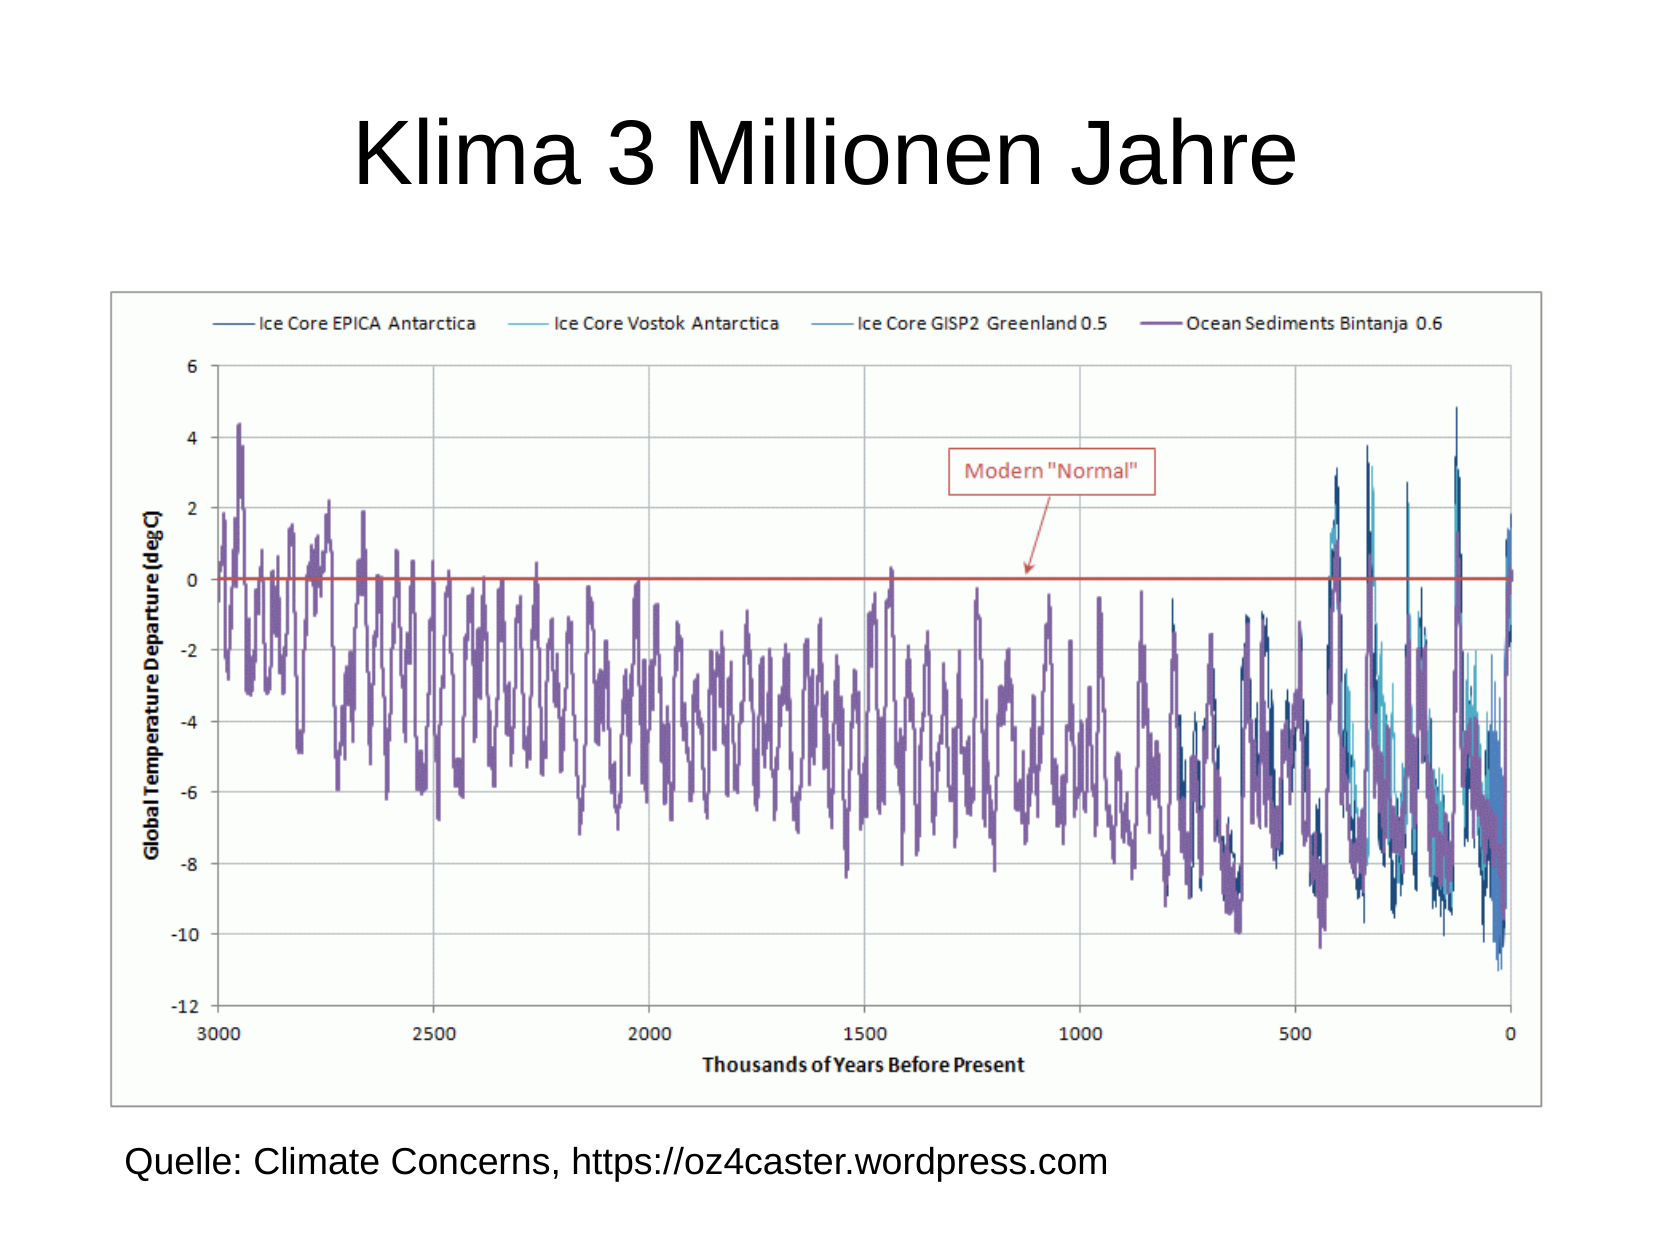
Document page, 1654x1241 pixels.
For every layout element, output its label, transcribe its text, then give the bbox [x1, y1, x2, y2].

picture [109, 290, 1544, 1109]
title Klima 3 Millionen Jahre [82, 49, 1571, 257]
